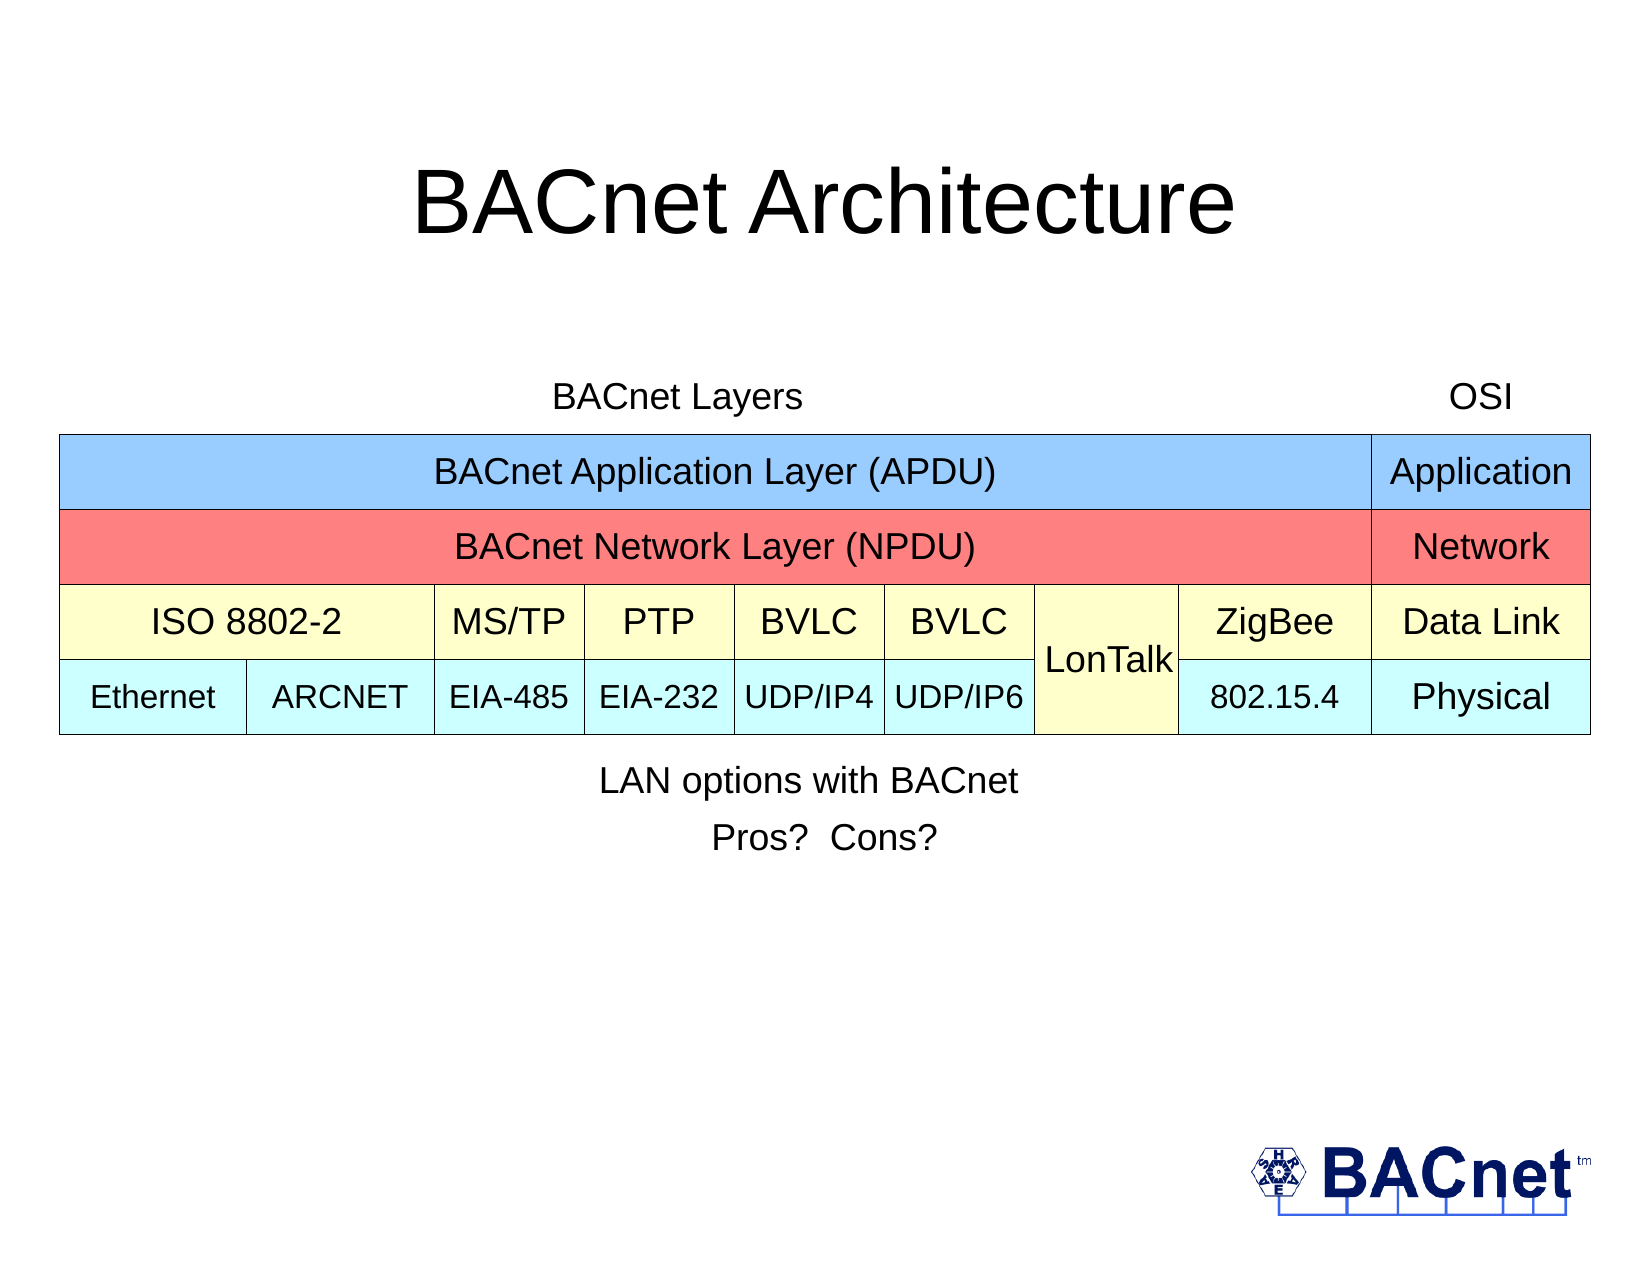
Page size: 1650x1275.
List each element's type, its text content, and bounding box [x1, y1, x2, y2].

text_box PTP [584, 584, 734, 659]
text_box Data Link [1371, 585, 1591, 659]
text_box ZigBee [1178, 584, 1371, 659]
text_box Physical [1371, 659, 1591, 735]
picture [1251, 1146, 1591, 1216]
text_box BACnet Network Layer (NPDU) [59, 509, 1371, 584]
text_box OSI [1371, 359, 1591, 435]
text_box BACnet Application Layer (APDU) [59, 434, 1371, 509]
text_box MS/TP [434, 584, 584, 659]
text_box EIA-485 [434, 659, 584, 735]
text_box Application [1371, 435, 1591, 510]
text_box Ethernet [59, 659, 246, 735]
text_box BVLC [884, 584, 1035, 659]
title BACnet Architecture [135, 105, 1515, 299]
text_box EIA-232 [584, 659, 734, 735]
text_box Pros? Cons? [696, 809, 960, 866]
text_box Network [1371, 510, 1591, 585]
text_box BVLC [734, 584, 884, 659]
text_box ARCNET [246, 659, 434, 735]
text_box 802.15.4 [1178, 659, 1371, 735]
text_box ISO 8802-2 [59, 584, 434, 659]
text_box BACnet Layers [59, 359, 1297, 434]
text_box UDP/IP6 [884, 659, 1035, 735]
text_box UDP/IP4 [734, 659, 884, 735]
text_box LAN options with BACnet [584, 752, 1072, 810]
text_box LonTalk [1035, 584, 1178, 735]
